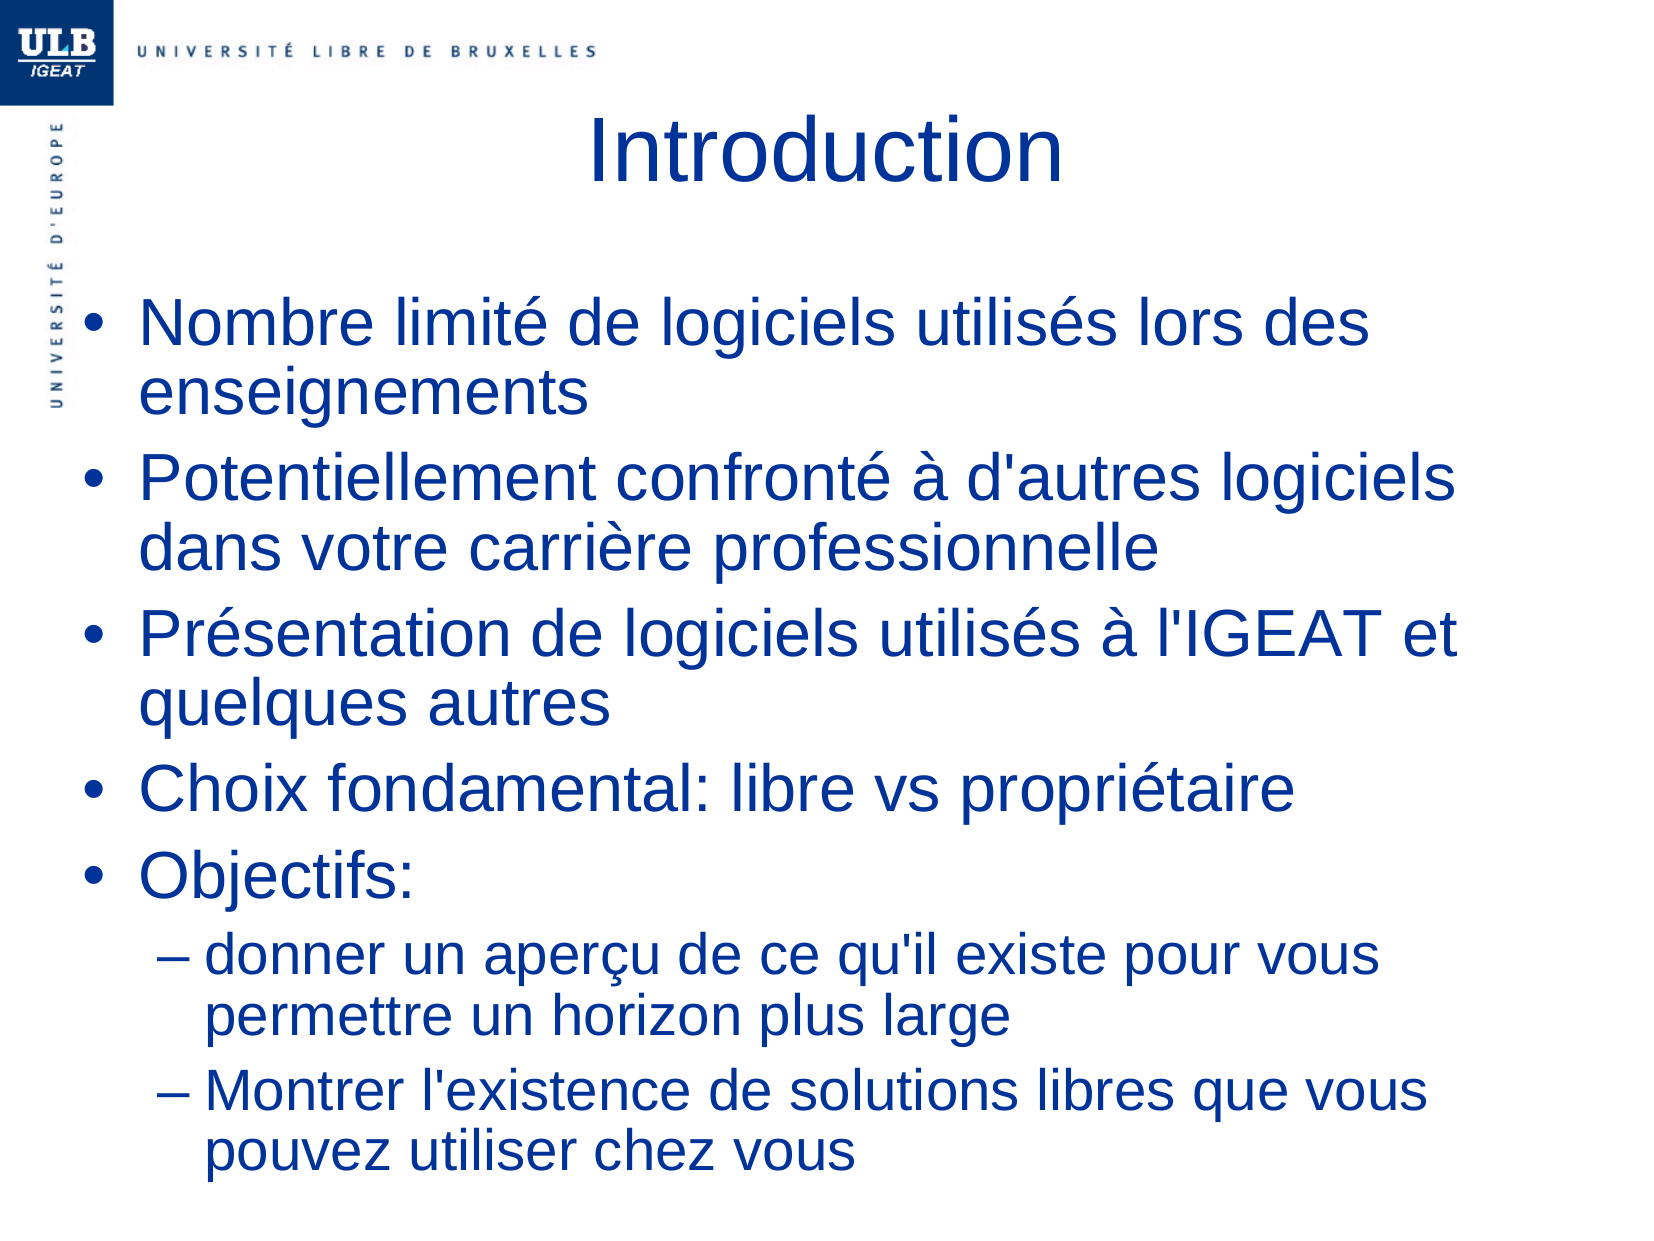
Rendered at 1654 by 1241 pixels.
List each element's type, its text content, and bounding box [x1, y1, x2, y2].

list Nombre limité de logiciels utilisés lors des enseignements Potentiellement confronté à d'autres logiciels dans votre carrière professionnelle Présentation de logiciels utilisés à l'IGEAT et quelques autres Choix fondamental: libre vs propriétaire Objectifs: donner un aperçu de ce qu'il existe pour vous permettre un horizon plus large Montrer l'existence de solutions libres que vous pouvez utiliser chez vous [82, 289, 1571, 1190]
title Introduction [82, 23, 1571, 283]
picture [0, 0, 1654, 1241]
